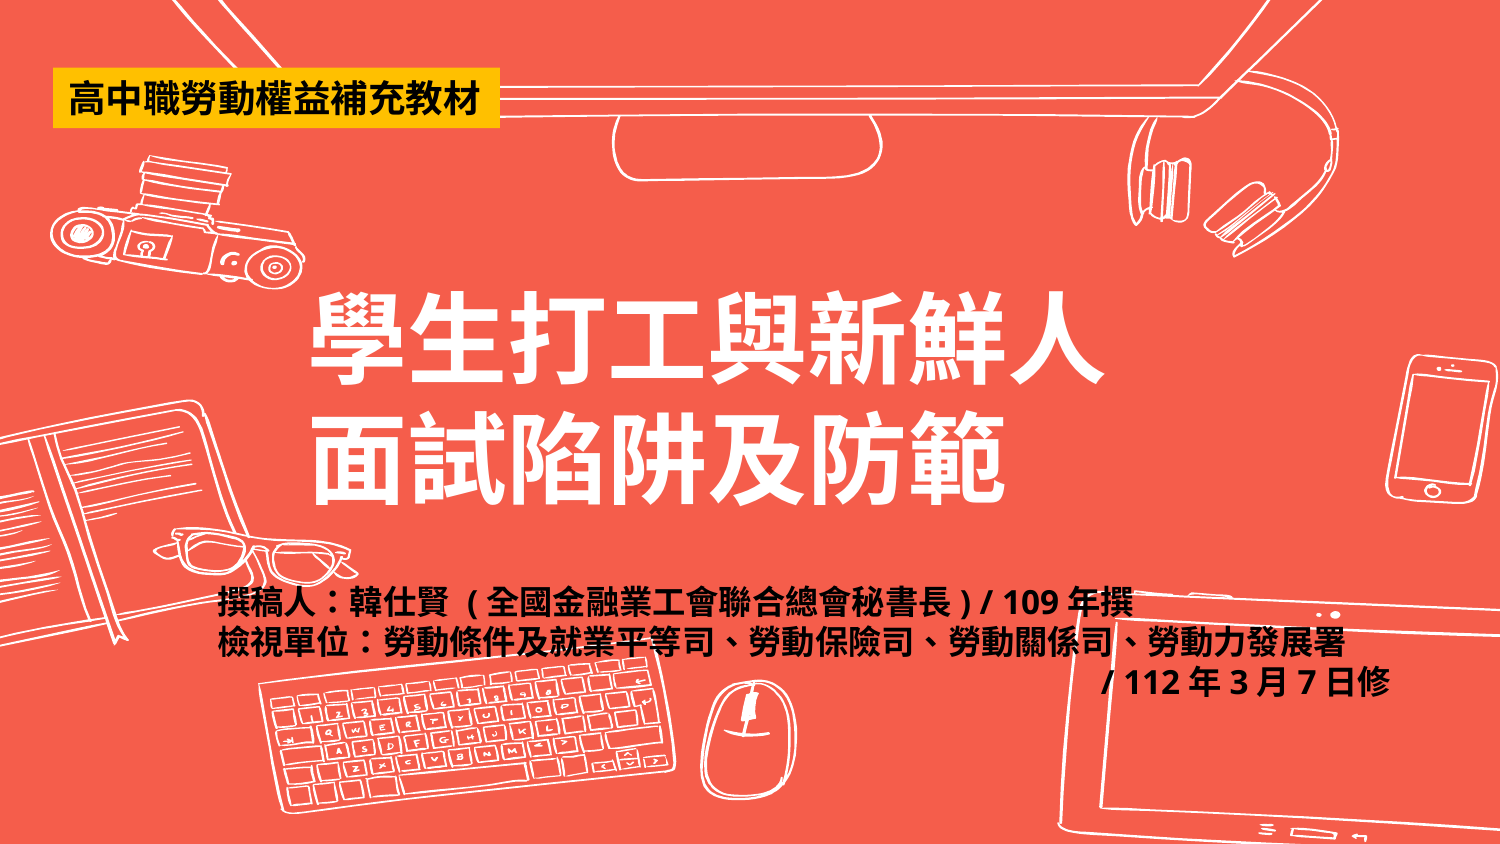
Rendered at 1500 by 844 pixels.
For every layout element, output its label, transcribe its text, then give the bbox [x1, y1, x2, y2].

title 學生打工與新鮮人 面試陷阱及防範 [292, 233, 1286, 560]
text_box 撰稿人：韓仕賢 (全國金融業工會聯合總會秘書長) / 109年撰 檢視單位：勞動條件及就業平等司、勞動保險司、勞動關係司、勞動力發展署 / 112年3月7日修 [202, 573, 1377, 711]
text_box 高中職勞動權益補充教材 [53, 67, 500, 129]
